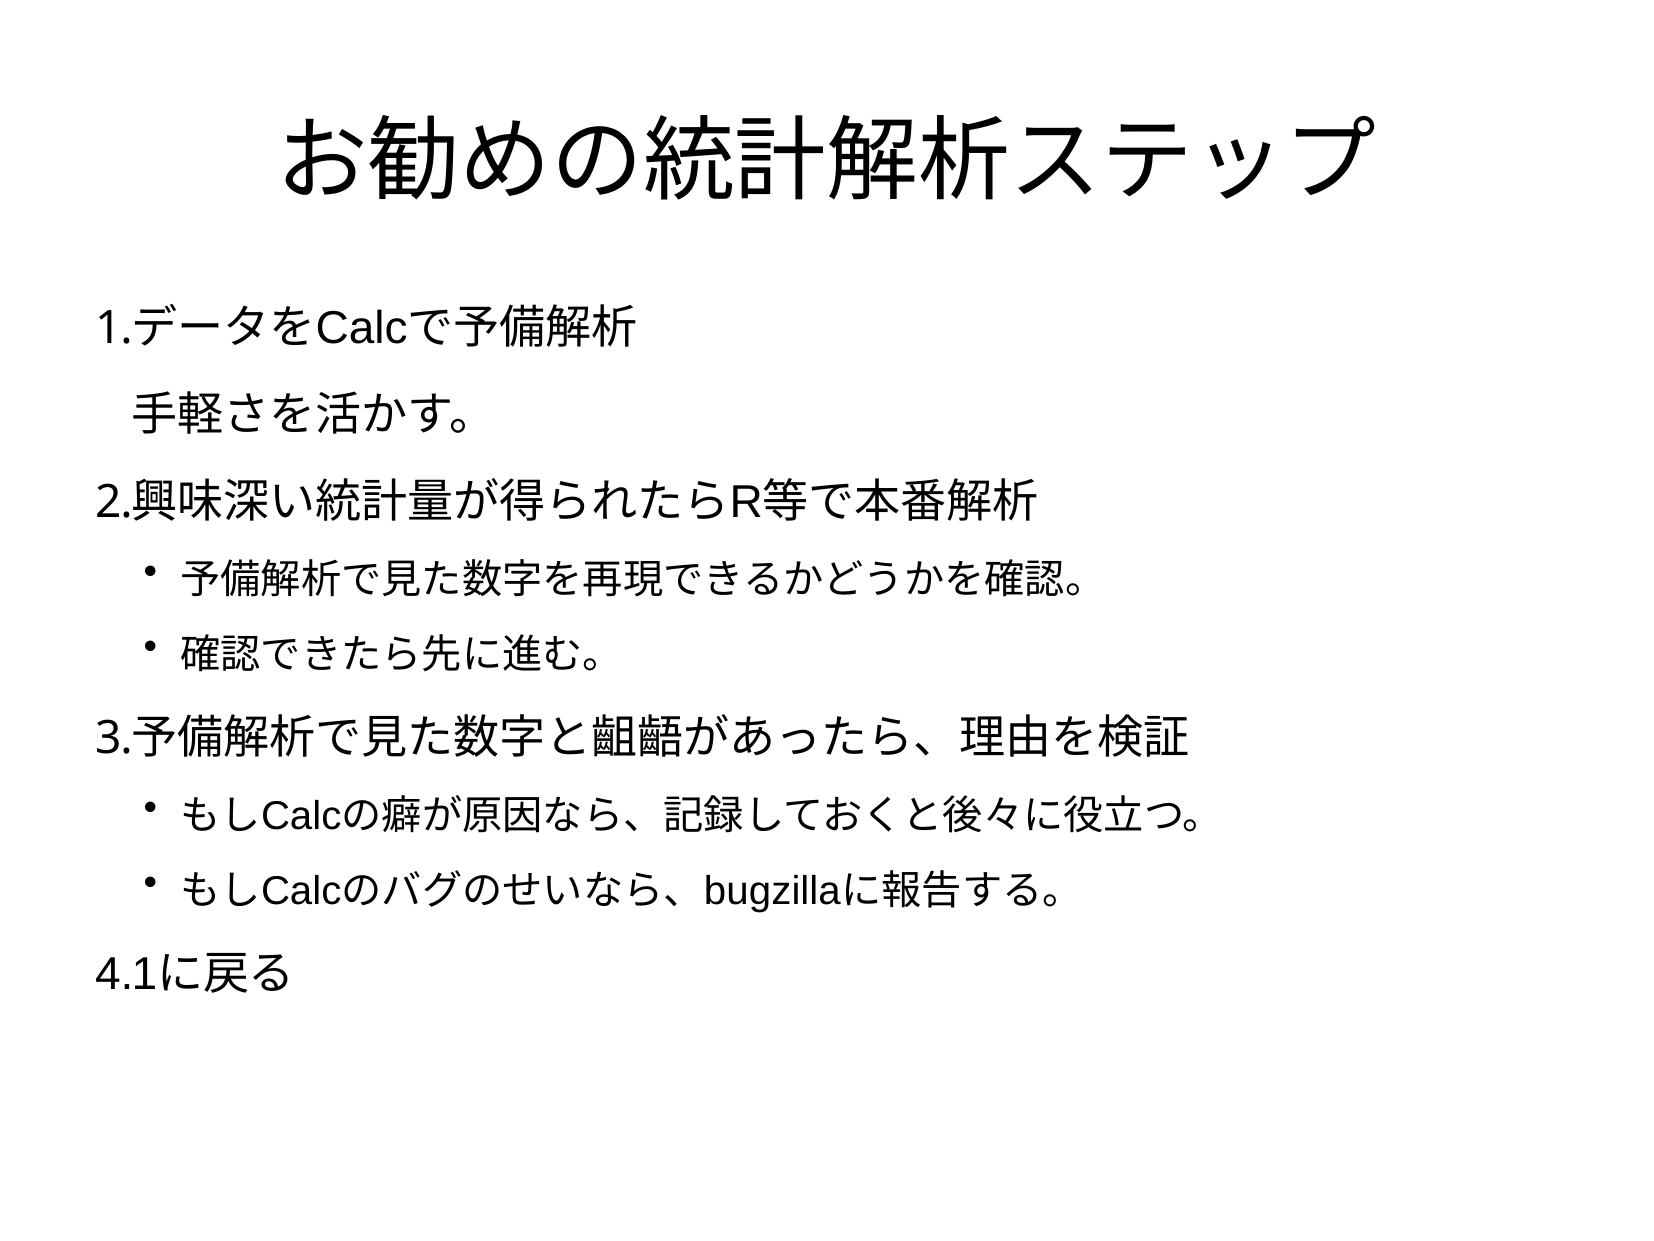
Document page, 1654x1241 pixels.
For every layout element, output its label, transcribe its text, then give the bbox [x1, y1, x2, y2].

list データをCalcで予備解析 手軽さを活かす。 興味深い統計量が得られたらR等で本番解析 予備解析で見た数字を再現できるかどうかを確認。 確認できたら先に進む。 予備解析で見た数字と齟齬があったら、理由を検証 もしCalcの癖が原因なら、記録しておくと後々に役立つ。 もしCalcのバグのせいなら、bugzillaに報告する。 1に戻る [82, 290, 1571, 1010]
title お勧めの統計解析ステップ [82, 49, 1571, 257]
